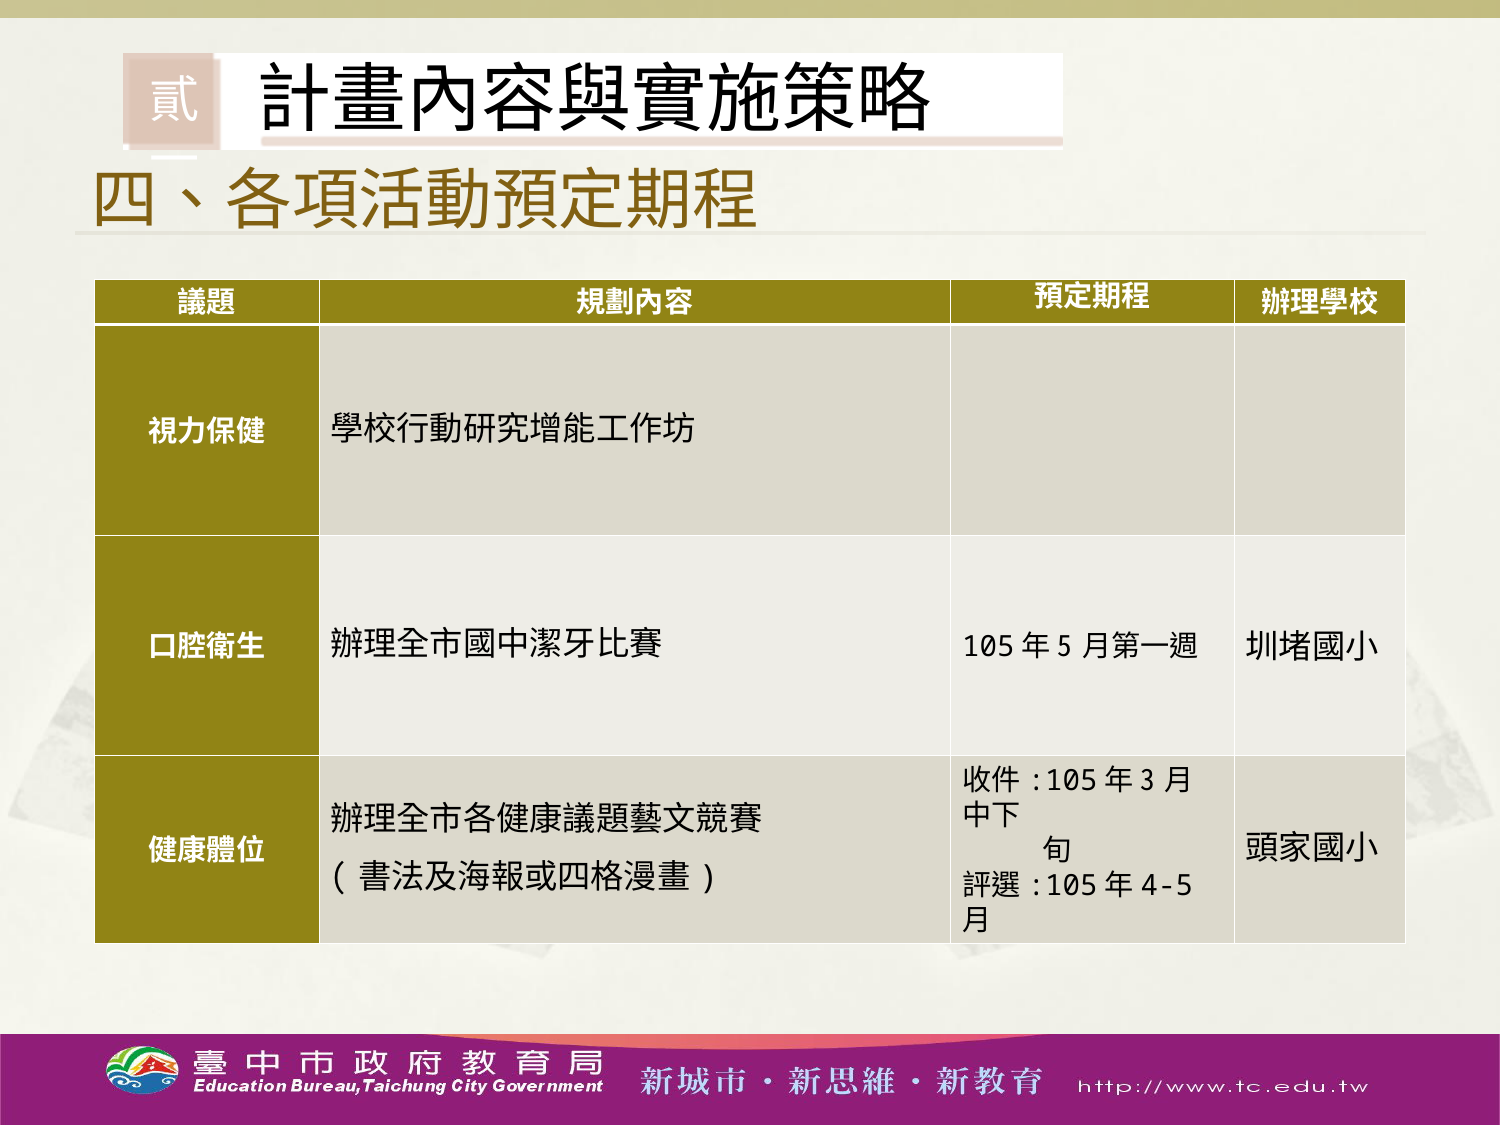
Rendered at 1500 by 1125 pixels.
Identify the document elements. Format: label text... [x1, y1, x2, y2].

table_cell 頭家國小 [1235, 756, 1405, 943]
list 四、各項活動預定期程 [76, 148, 1459, 1024]
table_cell [951, 326, 1234, 535]
text_box 計畫內容與實施策略 [242, 42, 1377, 149]
table_cell 學校行動研究增能工作坊 [320, 326, 950, 535]
table_cell [1235, 326, 1405, 535]
table_header 議題 [95, 280, 319, 323]
table_cell 辦理全市國中潔牙比賽 [320, 536, 950, 755]
text_box 貳一 [134, 60, 199, 196]
table_cell 健康體位 [95, 756, 319, 943]
picture [0, 18, 1500, 1125]
table_cell 105年5月第一週 [951, 536, 1234, 755]
table_header 辦理學校 [1235, 280, 1405, 323]
table_header 預定期程 [951, 280, 1234, 323]
table_cell 圳堵國小 [1235, 536, 1405, 755]
table_header 規劃內容 [320, 280, 950, 323]
table_cell 辦理全市各健康議題藝文競賽 (書法及海報或四格漫畫) [320, 756, 950, 943]
table_cell 口腔衛生 [95, 536, 319, 755]
table_cell 收件:105年3月中下 旬 評選:105年4-5月 [951, 756, 1234, 943]
table_cell 視力保健 [95, 326, 319, 535]
